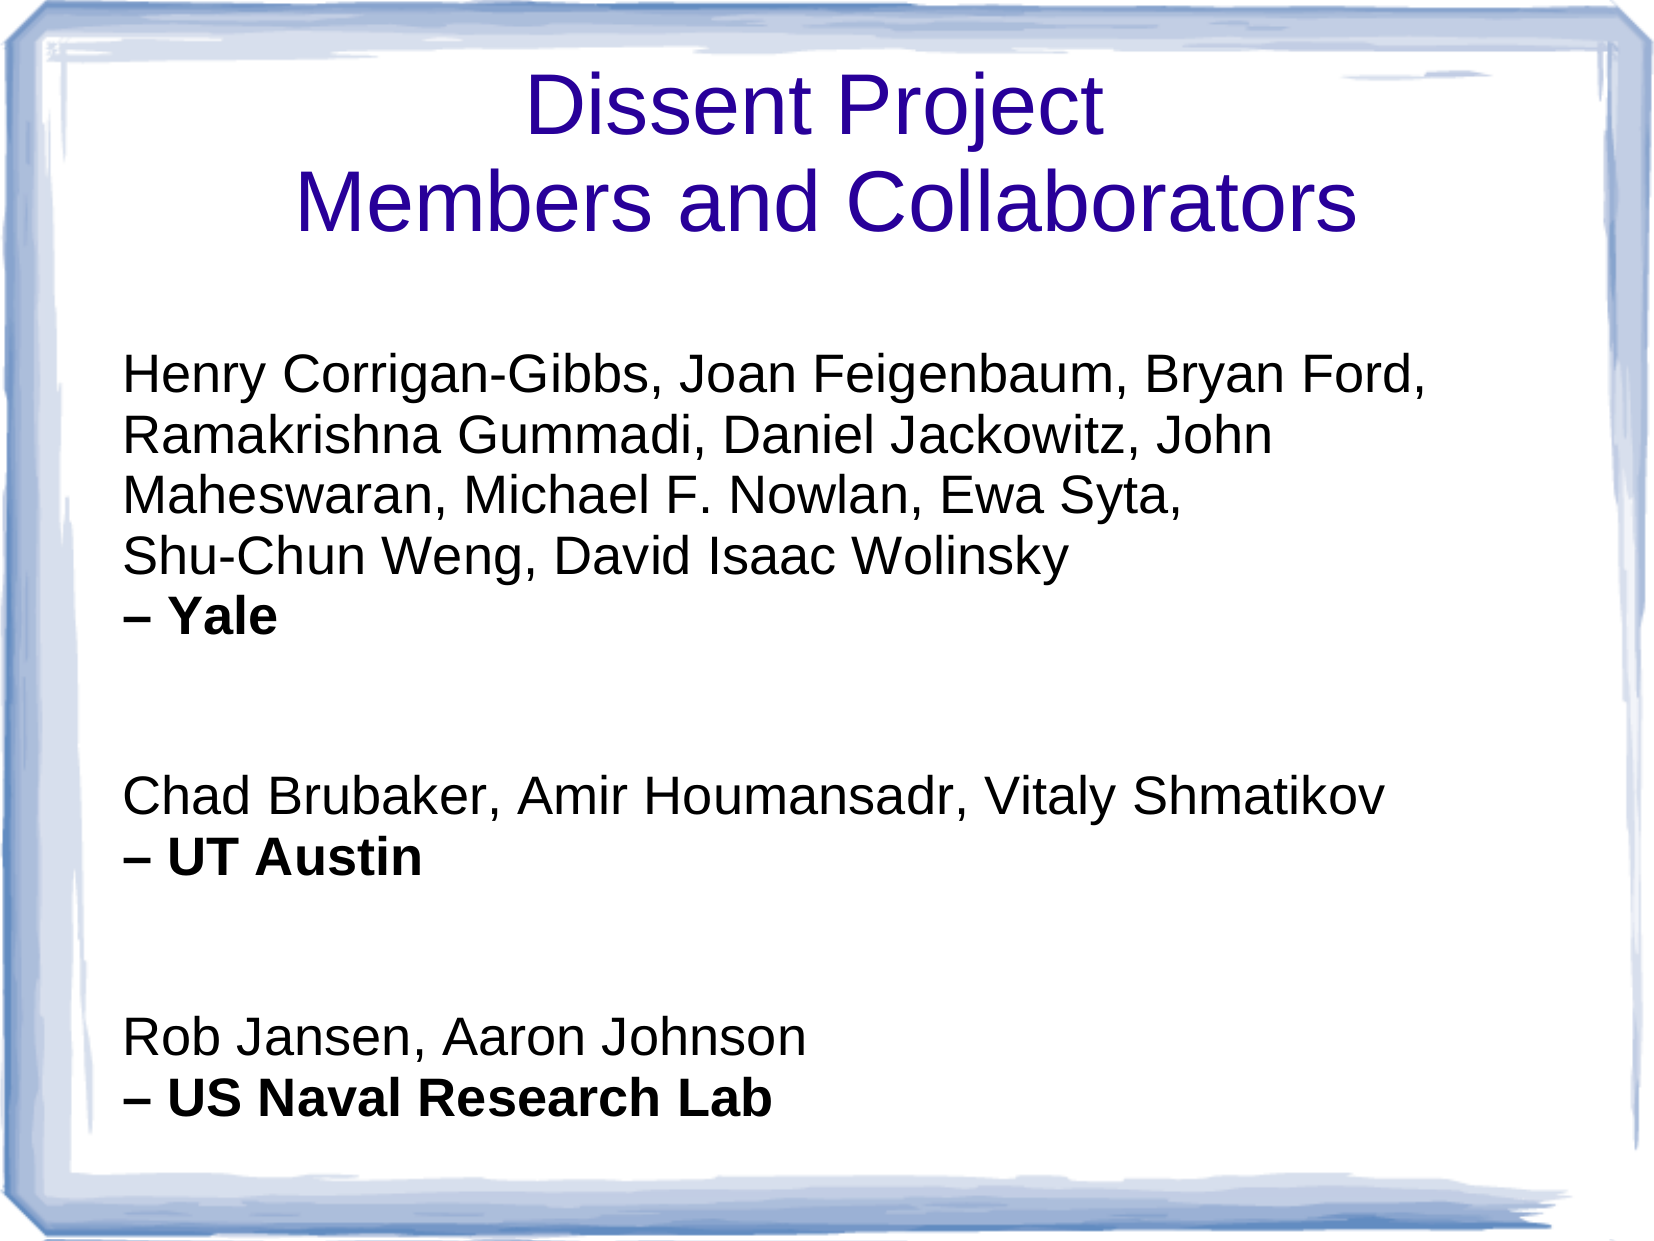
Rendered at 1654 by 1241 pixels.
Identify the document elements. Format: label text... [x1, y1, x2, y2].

list Henry Corrigan-Gibbs, Joan Feigenbaum, Bryan Ford, Ramakrishna Gummadi, Daniel Jackowitz, John Maheswaran, Michael F. Nowlan, Ewa Syta, Shu-Chun Weng, David Isaac Wolinsky – Yale Chad Brubaker, Amir Houmansadr, Vitaly Shmatikov – UT Austin Rob Jansen, Aaron Johnson – US Naval Research Lab [122, 343, 1576, 1126]
title Dissent Project Members and Collaborators [82, 49, 1571, 257]
picture [0, 0, 1654, 1241]
